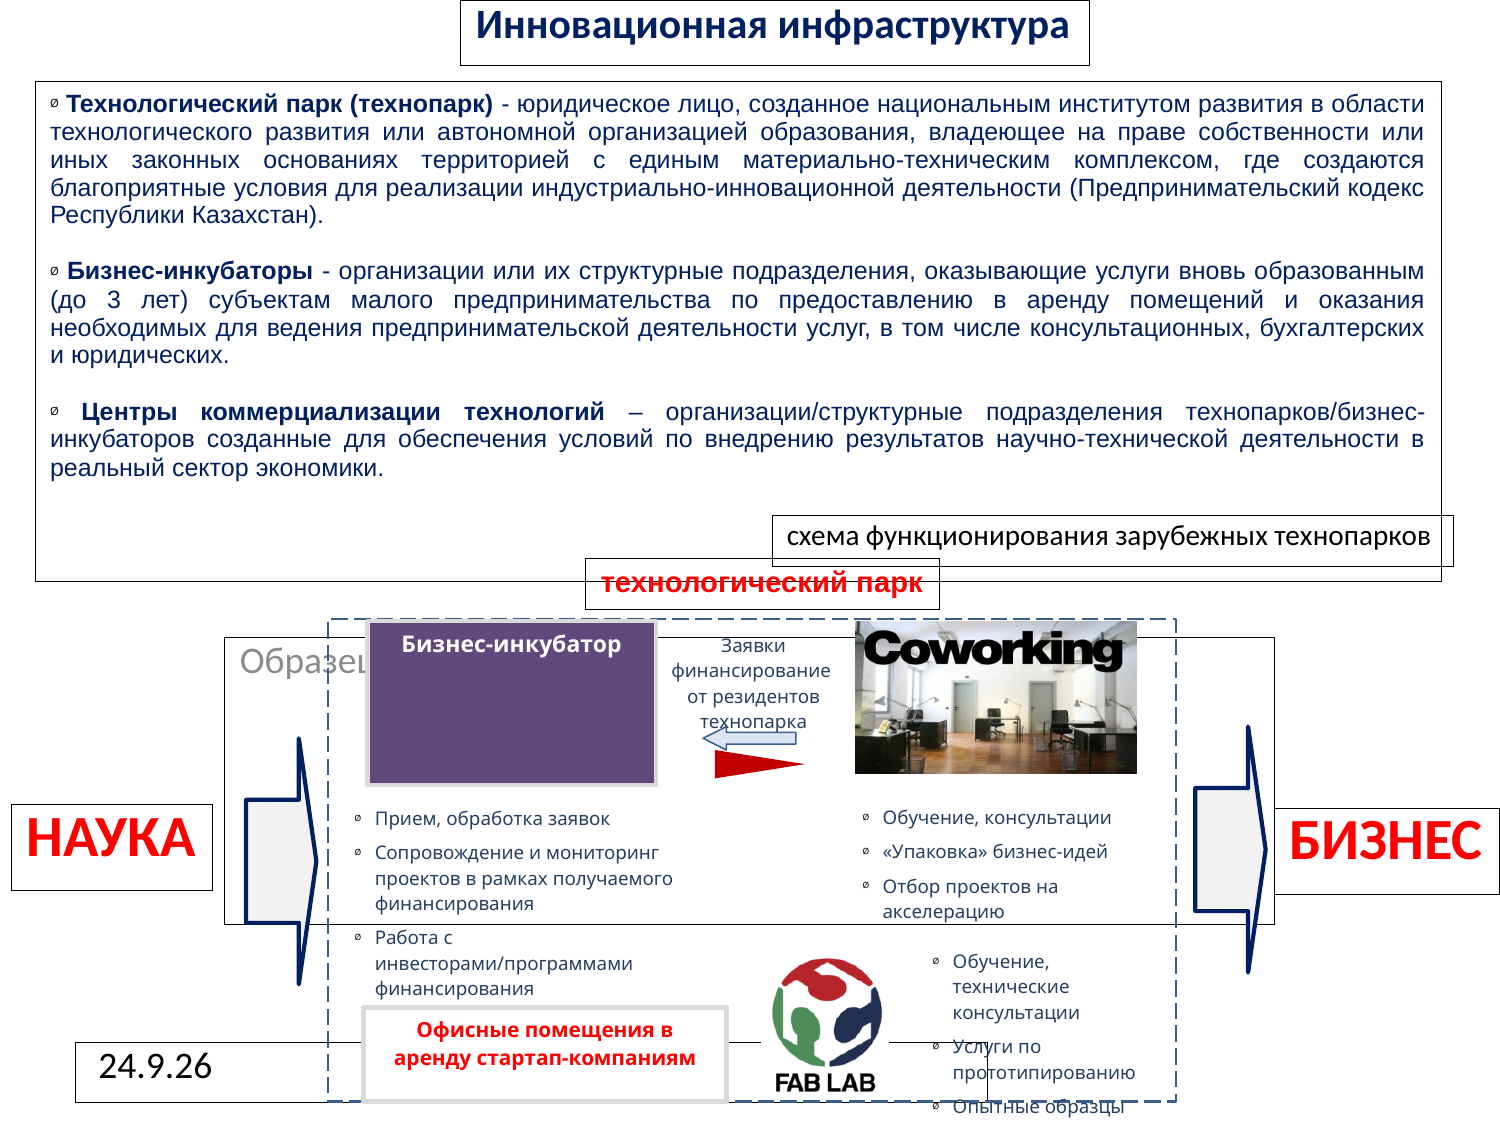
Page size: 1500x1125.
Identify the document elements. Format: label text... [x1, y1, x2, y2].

text_box [246, 738, 317, 985]
text_box Обучение, консультации «Упаковка» бизнес-идей Отбор проектов на акселерацию [847, 796, 1137, 916]
text_box [1195, 726, 1266, 973]
text_box БИЗНЕС [1274, 808, 1500, 895]
picture [855, 621, 1137, 774]
text_box Бизнес-инкубатор [367, 621, 657, 786]
text_box НАУКА [11, 804, 213, 891]
text_box Офисные помещения в аренду стартап-компаниям [363, 1007, 727, 1102]
text_box Заявки финансирование от резидентов технопарка [656, 624, 851, 727]
text_box Технологический парк (технопарк) - юридическое лицо, созданное национальным институтом развития в области технологического развития или автономной организацией образования, владеющее на праве собственности или иных законных основаниях территорией с единым материально-техническим комплексом, где создаются благоприятные условия для реализации индустриально-инновационной деятельности (Предпринимательский кодекс Республики Казахстан). Бизнес-инкубаторы - организации или их структурные подразделения, оказывающие услуги вновь образованным (до 3 лет) субъектам малого предпринимательства по предоставлению в аренду помещений и оказания необходимых для ведения предпринимательской деятельности услуг, в том числе консультационных, бухгалтерских и юридических. Центры коммерциализации технологий – организации/структурные подразделения технопарков/бизнес-инкубаторов созданные для обеспечения условий по внедрению результатов научно-технической деятельности в реальный сектор экономики. [35, 81, 1442, 582]
text_box Инновационная инфраструктура [460, 0, 1090, 66]
text_box Прием, обработка заявок Сопровождение и мониторинг проектов в рамках получаемого финансирования Работа с инвесторами/программами финансирования [339, 797, 692, 985]
picture [761, 949, 889, 1092]
text_box схема функционирования зарубежных технопарков [772, 515, 1454, 567]
text_box технологический парк [585, 558, 940, 610]
text_box [703, 727, 805, 779]
text_box Обучение, технические консультации Услуги по прототипированию Опытные образцы [917, 941, 1184, 1083]
